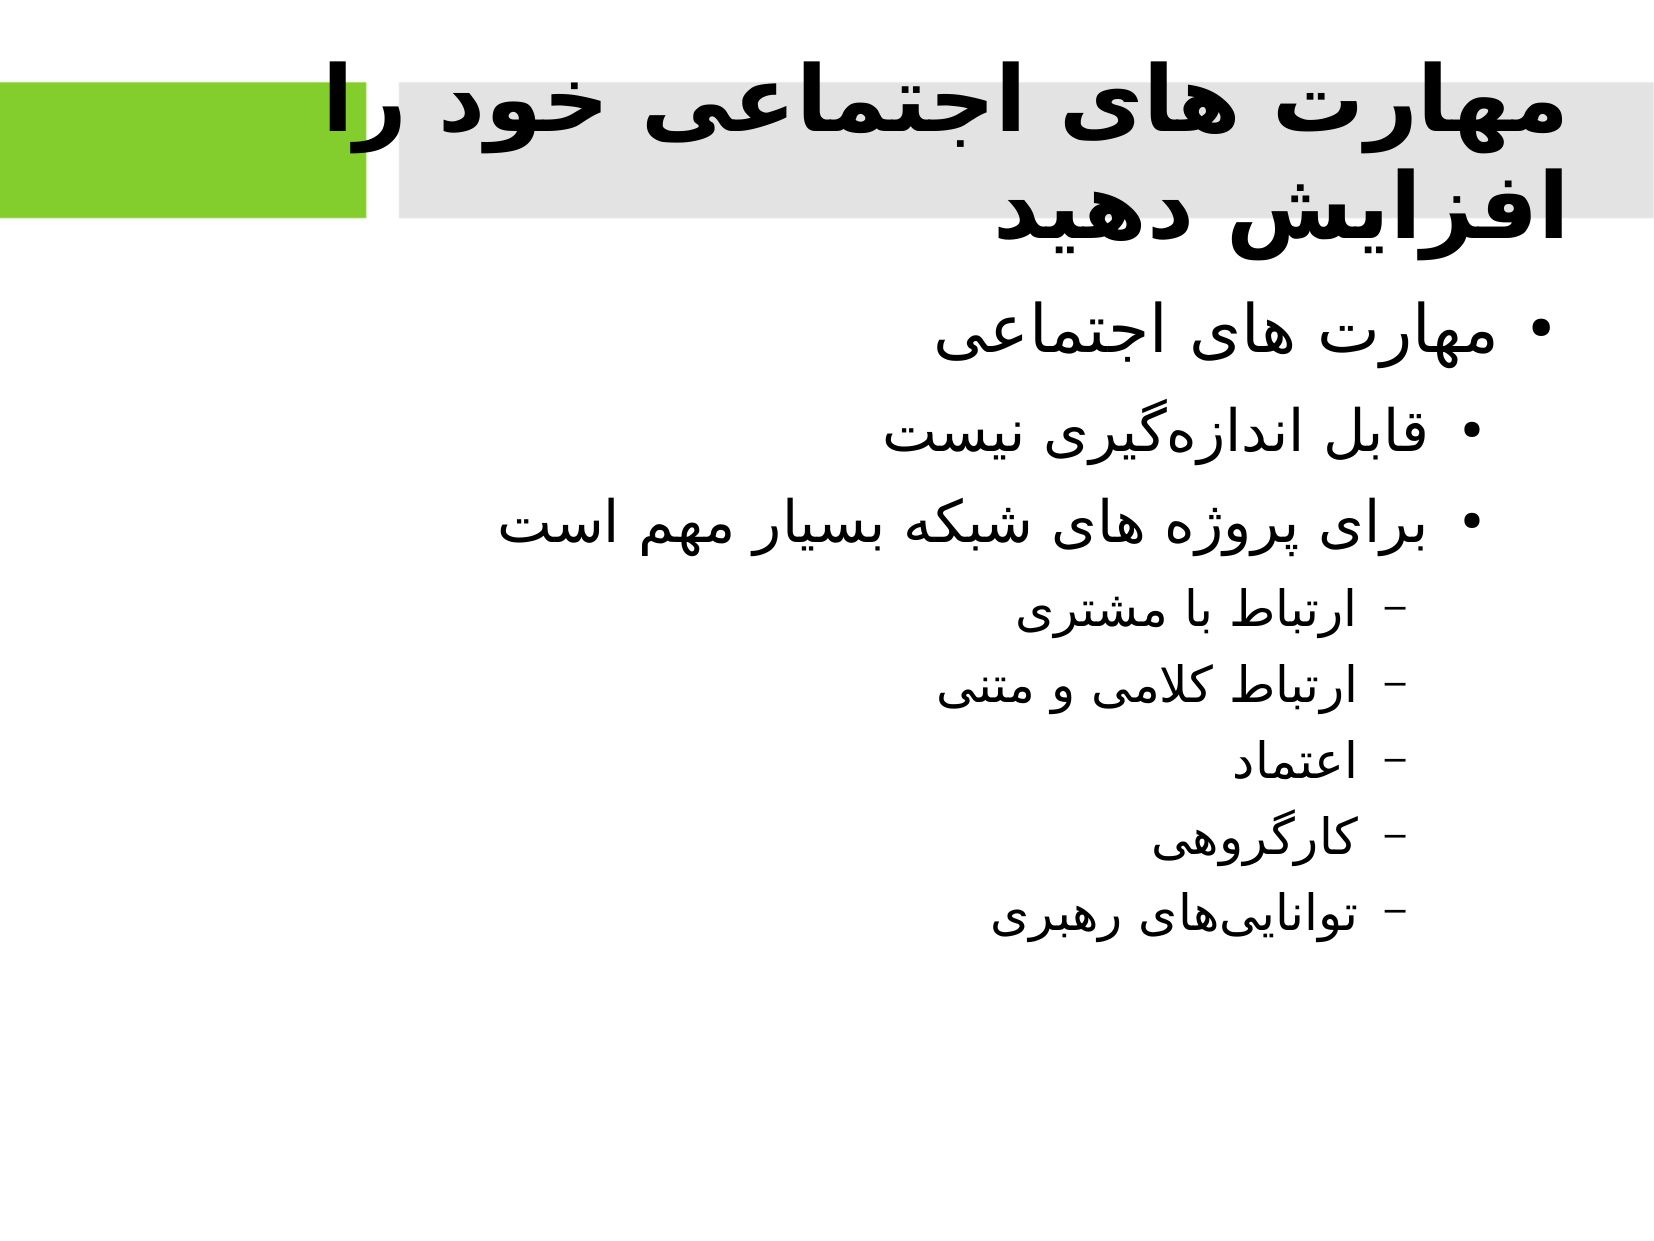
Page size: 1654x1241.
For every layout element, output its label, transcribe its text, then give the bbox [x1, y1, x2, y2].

picture [0, 0, 1654, 1241]
list مهارت های اجتماعی قابل اندازه‌گیری نیست برای پروژه های شبکه بسیار مهم است ارتباط با مشتری ارتباط کلامی و متنی اعتماد کارگروهی توانایی‌های رهبری [82, 290, 1571, 1109]
title مهارت های اجتماعی خود را افزایش دهید [82, 56, 1571, 250]
